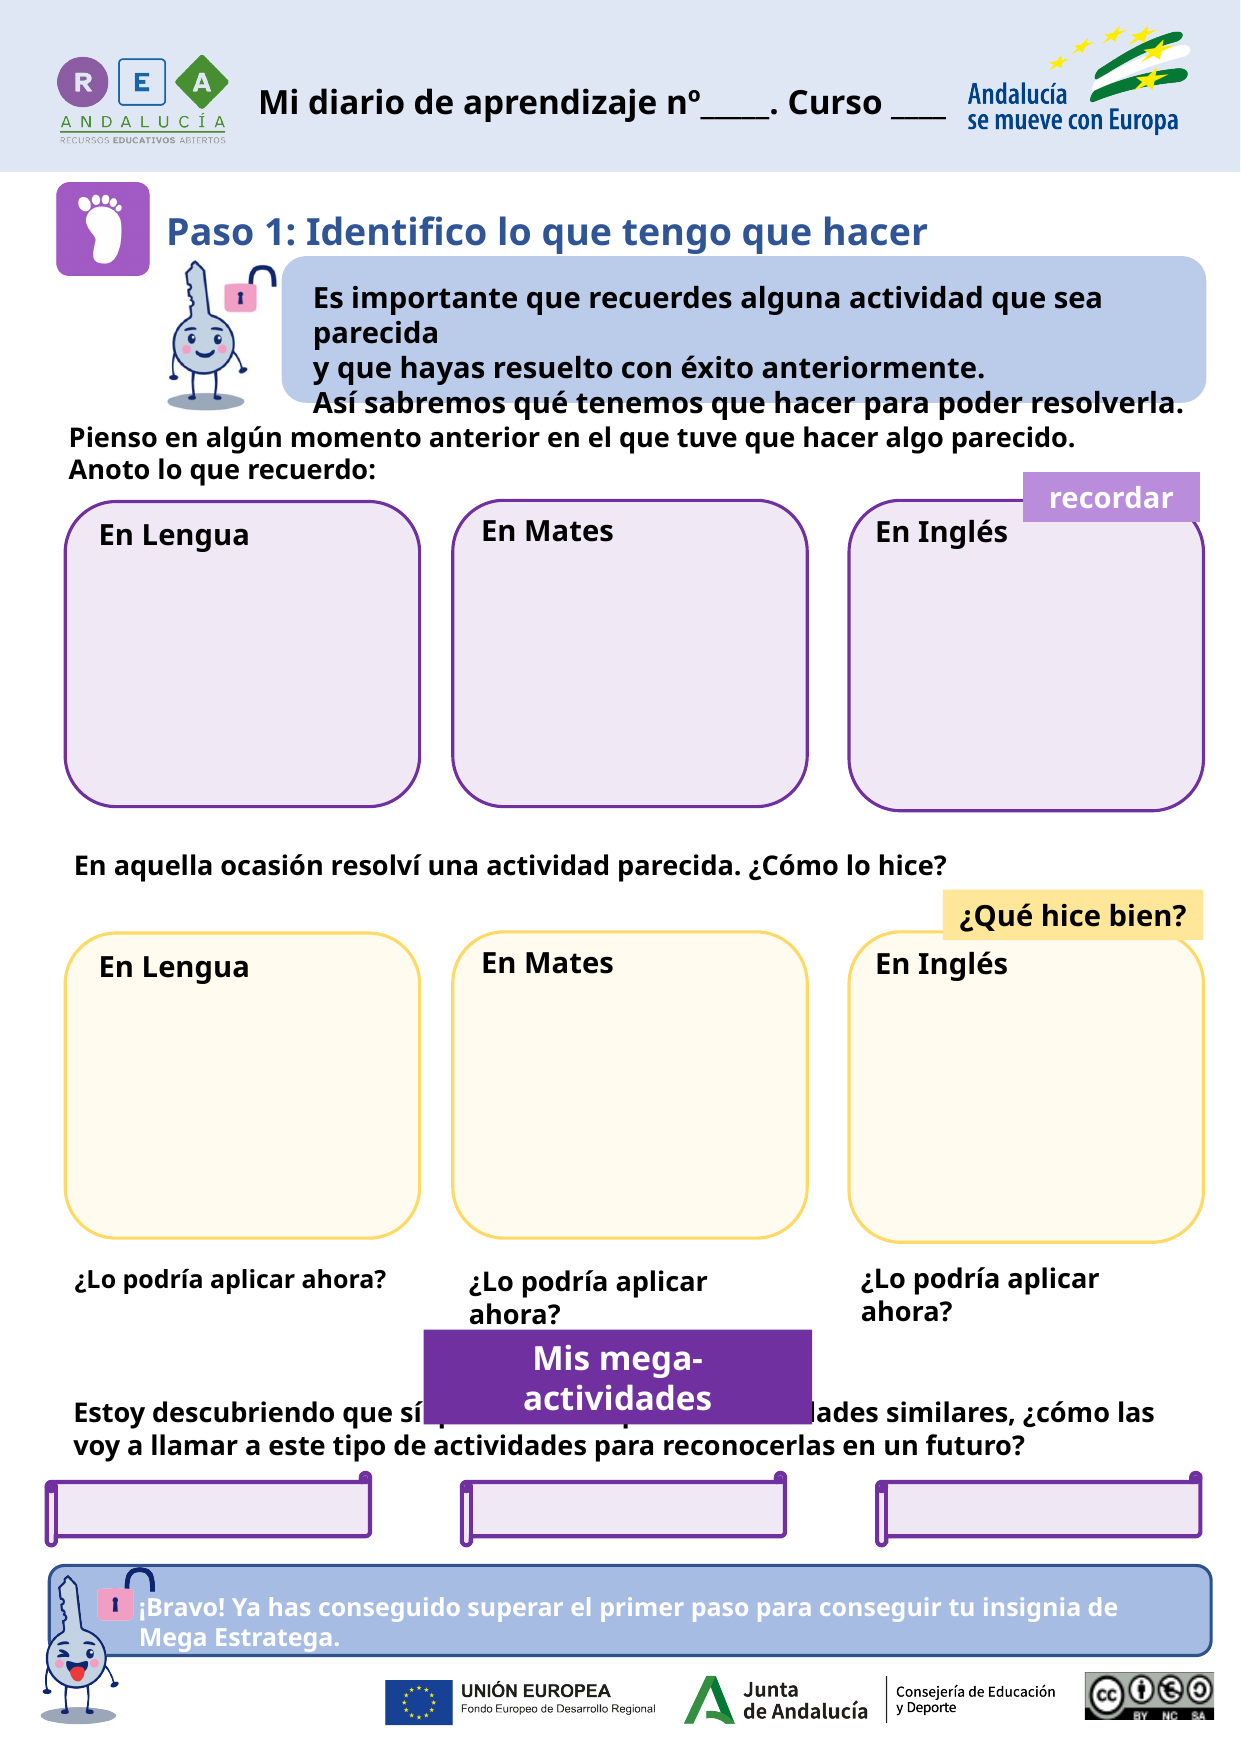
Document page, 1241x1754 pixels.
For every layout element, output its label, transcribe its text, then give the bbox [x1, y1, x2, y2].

text_box En Inglés [860, 506, 1023, 556]
picture [364, 1650, 1074, 1739]
text_box [46, 1472, 370, 1546]
text_box [849, 941, 1204, 1243]
text_box [876, 931, 942, 938]
picture [961, 23, 1197, 141]
text_box [452, 931, 808, 1239]
text_box Pienso en algún momento anterior en el que tuve que hacer algo parecido. Anoto lo que recuerdo: [54, 413, 1193, 493]
text_box Mis mega-actividades [423, 1329, 813, 1386]
text_box En Lengua [84, 941, 265, 991]
text_box Mi diario de aprendizaje nº_____. Curso ____ [243, 74, 961, 129]
text_box [182, 1565, 1212, 1656]
text_box [849, 520, 1204, 811]
text_box En Lengua [84, 509, 265, 559]
text_box [452, 500, 808, 807]
picture [43, 50, 242, 149]
text_box recordar [1023, 472, 1200, 522]
text_box Estoy descubriendo que sí que hice en el pasado actividades similares, ¿cómo las voy a llamar a este tipo de actividades para reconocerlas en un futuro? [59, 1388, 1220, 1468]
text_box [65, 933, 420, 1239]
text_box [281, 256, 1205, 402]
text_box ¿Lo podría aplicar ahora? [60, 1256, 418, 1301]
text_box ¡Bravo! Ya has conseguido superar el primer paso para conseguir tu insignia de Mega Estratega. [182, 1584, 1138, 1640]
text_box En Inglés [860, 938, 1023, 988]
text_box ¿Lo podría aplicar ahora? [454, 1257, 812, 1329]
text_box [877, 1472, 1201, 1546]
text_box En aquella ocasión resolví una actividad parecida. ¿Cómo lo hice? [59, 841, 1210, 888]
picture [1084, 1672, 1215, 1720]
text_box En Mates [466, 937, 629, 986]
text_box ¿Qué hice bien? [942, 889, 1204, 941]
text_box En Mates [466, 505, 629, 555]
text_box Es importante que recuerdes alguna actividad que sea parecida y que hayas resuelto con éxito anteriormente. Así sabremos qué tenemos que hacer para poder resolverla. [298, 272, 1241, 427]
text_box ¿Lo podría aplicar ahora? [846, 1254, 1204, 1334]
picture [56, 182, 292, 413]
picture [0, 1552, 182, 1734]
text_box [877, 500, 1023, 506]
text_box Paso 1: Identifico lo que tengo que hacer [152, 200, 944, 260]
text_box [461, 1472, 786, 1546]
text_box [0, 0, 1240, 172]
text_box [65, 501, 420, 807]
